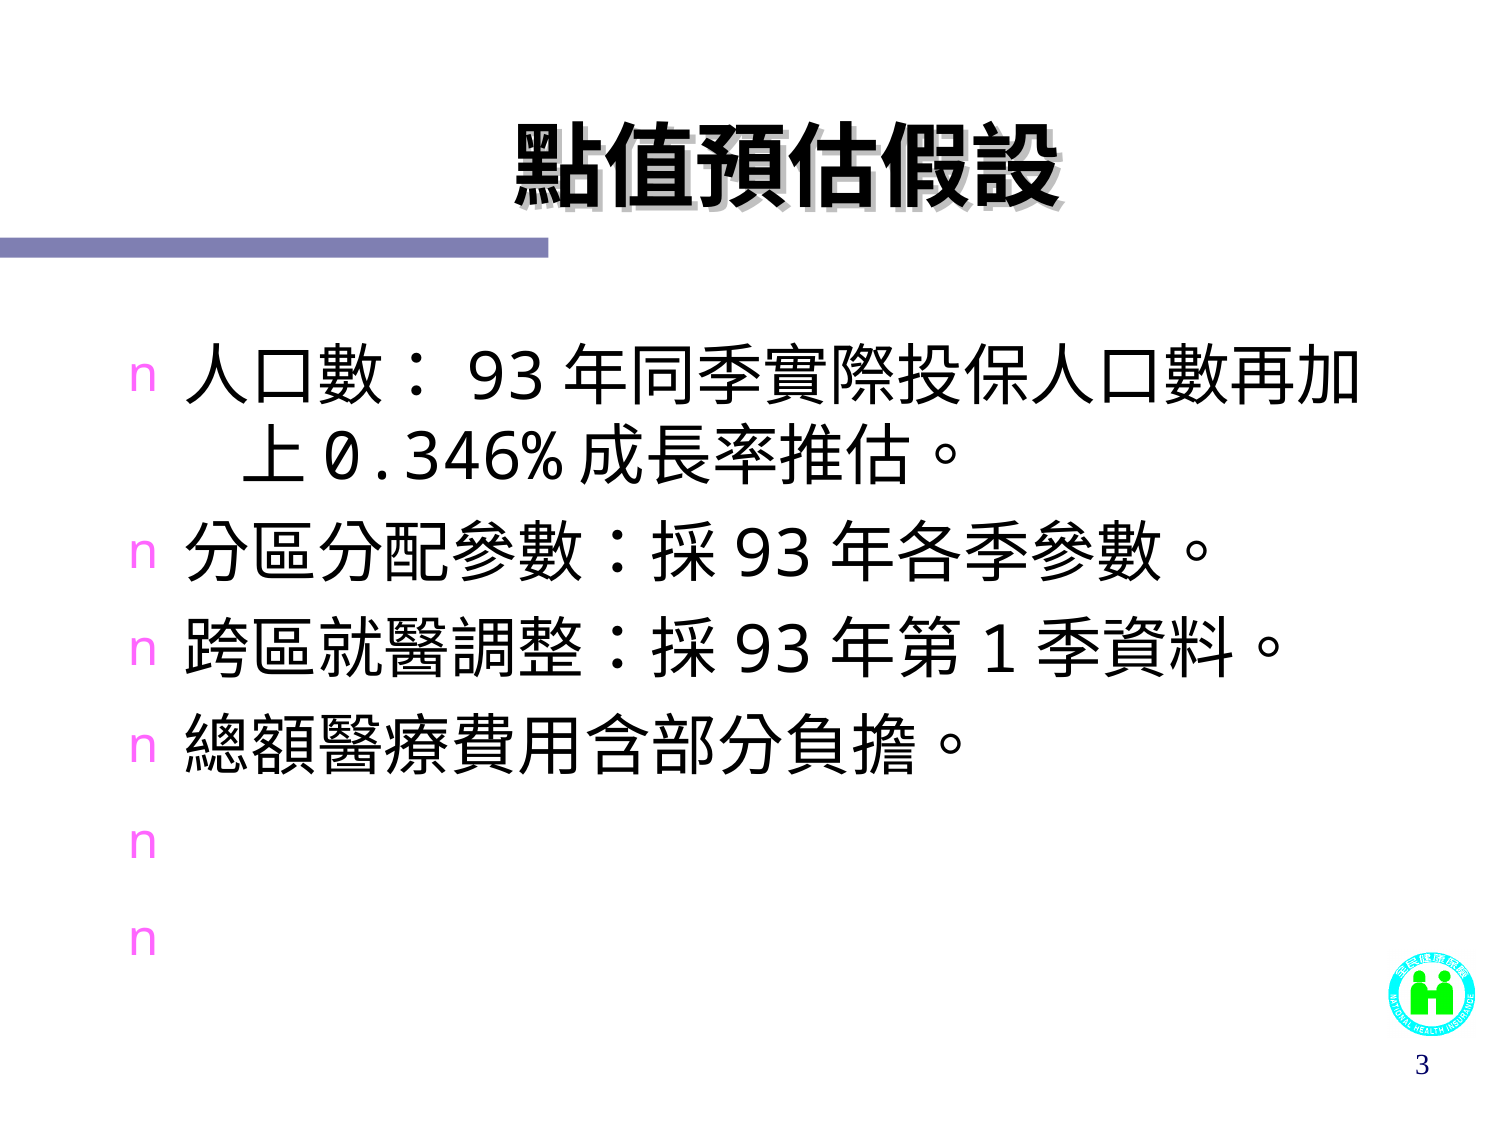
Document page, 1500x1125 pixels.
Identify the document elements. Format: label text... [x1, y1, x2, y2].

title 點值預估假設 [150, 37, 1426, 225]
text_box [1400, 1037, 1476, 1125]
list 人口數：93年同季實際投保人口數再加上0.346%成長率推估。 分區分配參數：採93年各季參數。 跨區就醫調整：採93年第1季資料。 總額醫療費用含部分負擔。 [112, 324, 1388, 1000]
